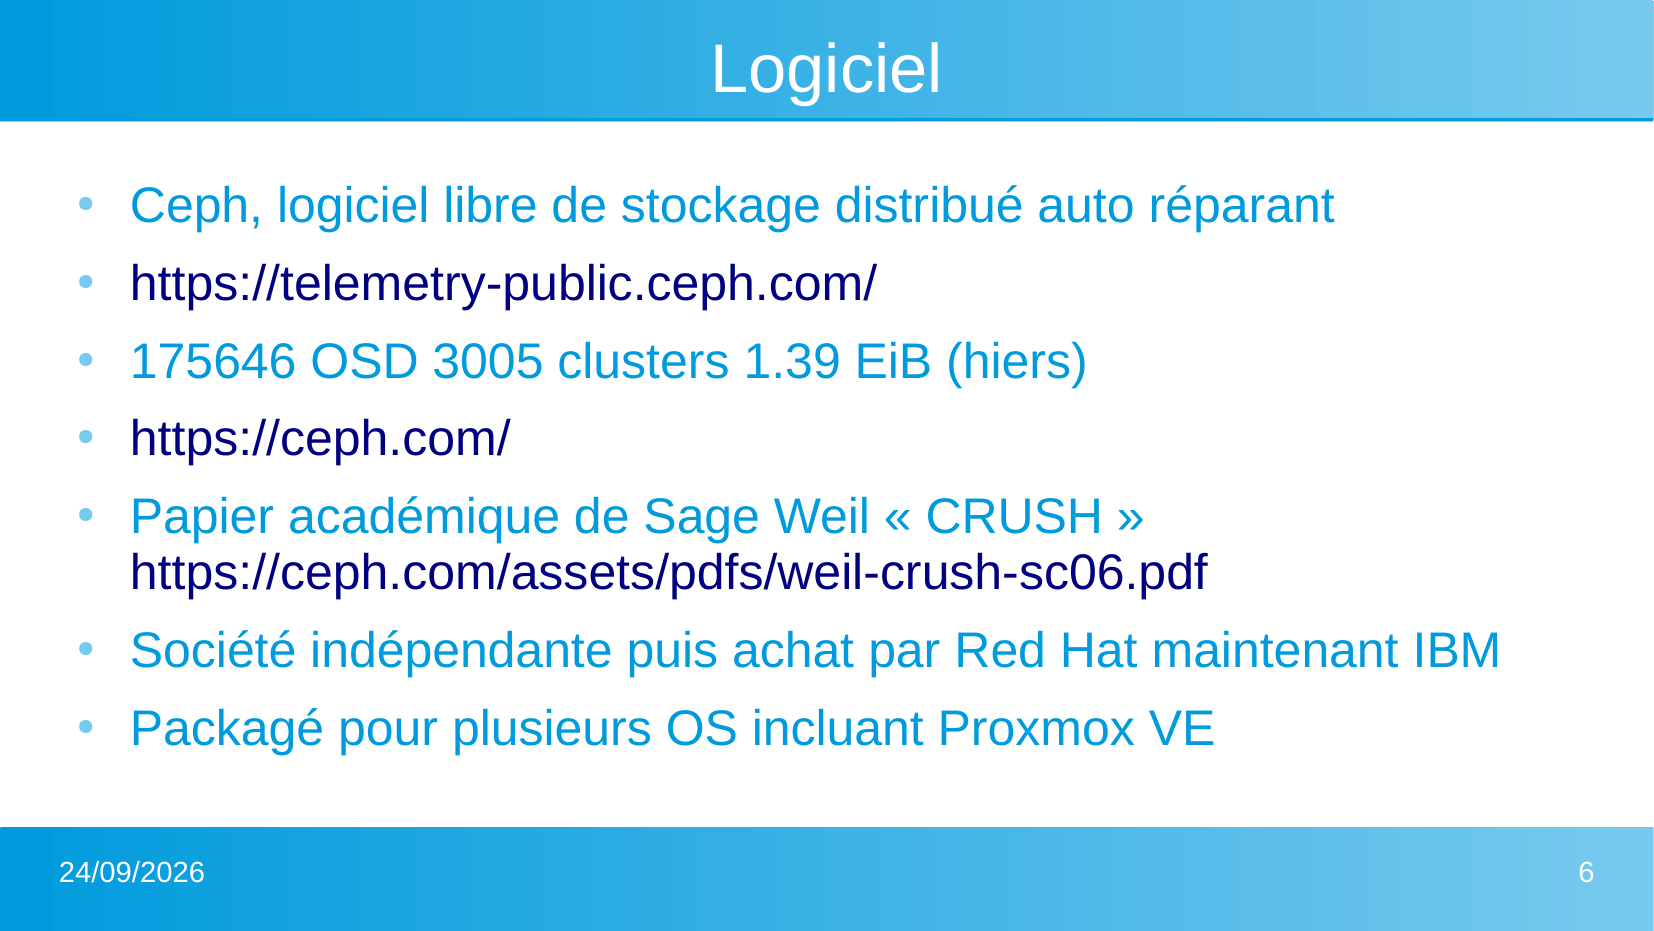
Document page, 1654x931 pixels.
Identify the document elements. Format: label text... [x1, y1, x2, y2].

list Ceph, logiciel libre de stockage distribué auto réparant https://telemetry-public.ceph.com/ 175646 OSD 3005 clusters 1.39 EiB (hiers) https://ceph.com/ Papier académique de Sage Weil « CRUSH » https://ceph.com/assets/pdfs/weil-crush-sc06.pdf Société indépendante puis achat par Red Hat maintenant IBM Packagé pour plusieurs OS incluant Proxmox VE [59, 177, 1595, 768]
title Logiciel [59, 29, 1595, 108]
